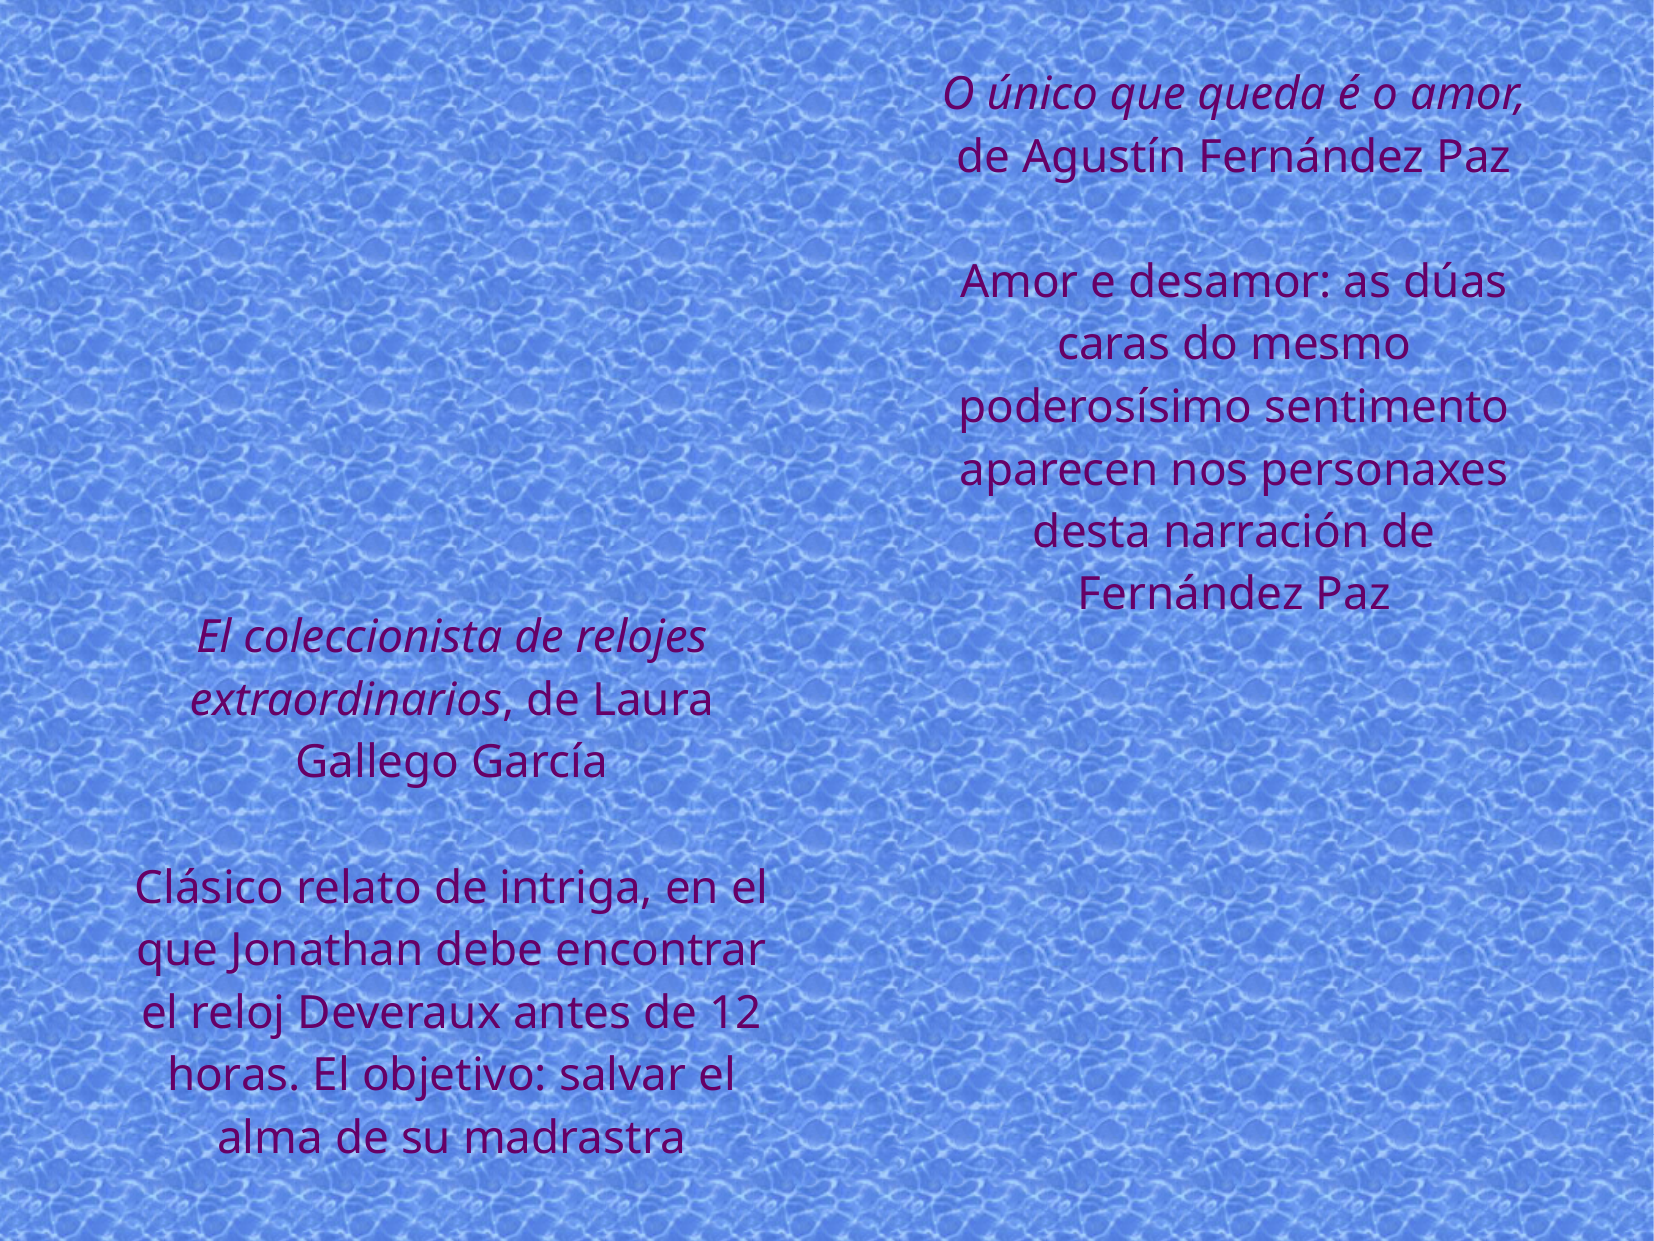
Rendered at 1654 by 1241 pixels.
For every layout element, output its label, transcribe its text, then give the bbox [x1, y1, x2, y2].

picture [0, 0, 1654, 1241]
text_box El coleccionista de relojes extraordinarios, de Laura Gallego García Clásico relato de intriga, en el que Jonathan debe encontrar el reloj Deveraux antes de 12 horas. El objetivo: salvar el alma de su madrastra [112, 596, 792, 1145]
text_box O único que queda é o amor, de Agustín Fernández Paz Amor e desamor: as dúas caras do mesmo poderosísimo sentimento aparecen nos personaxes desta narración de Fernández Paz [909, 53, 1560, 601]
